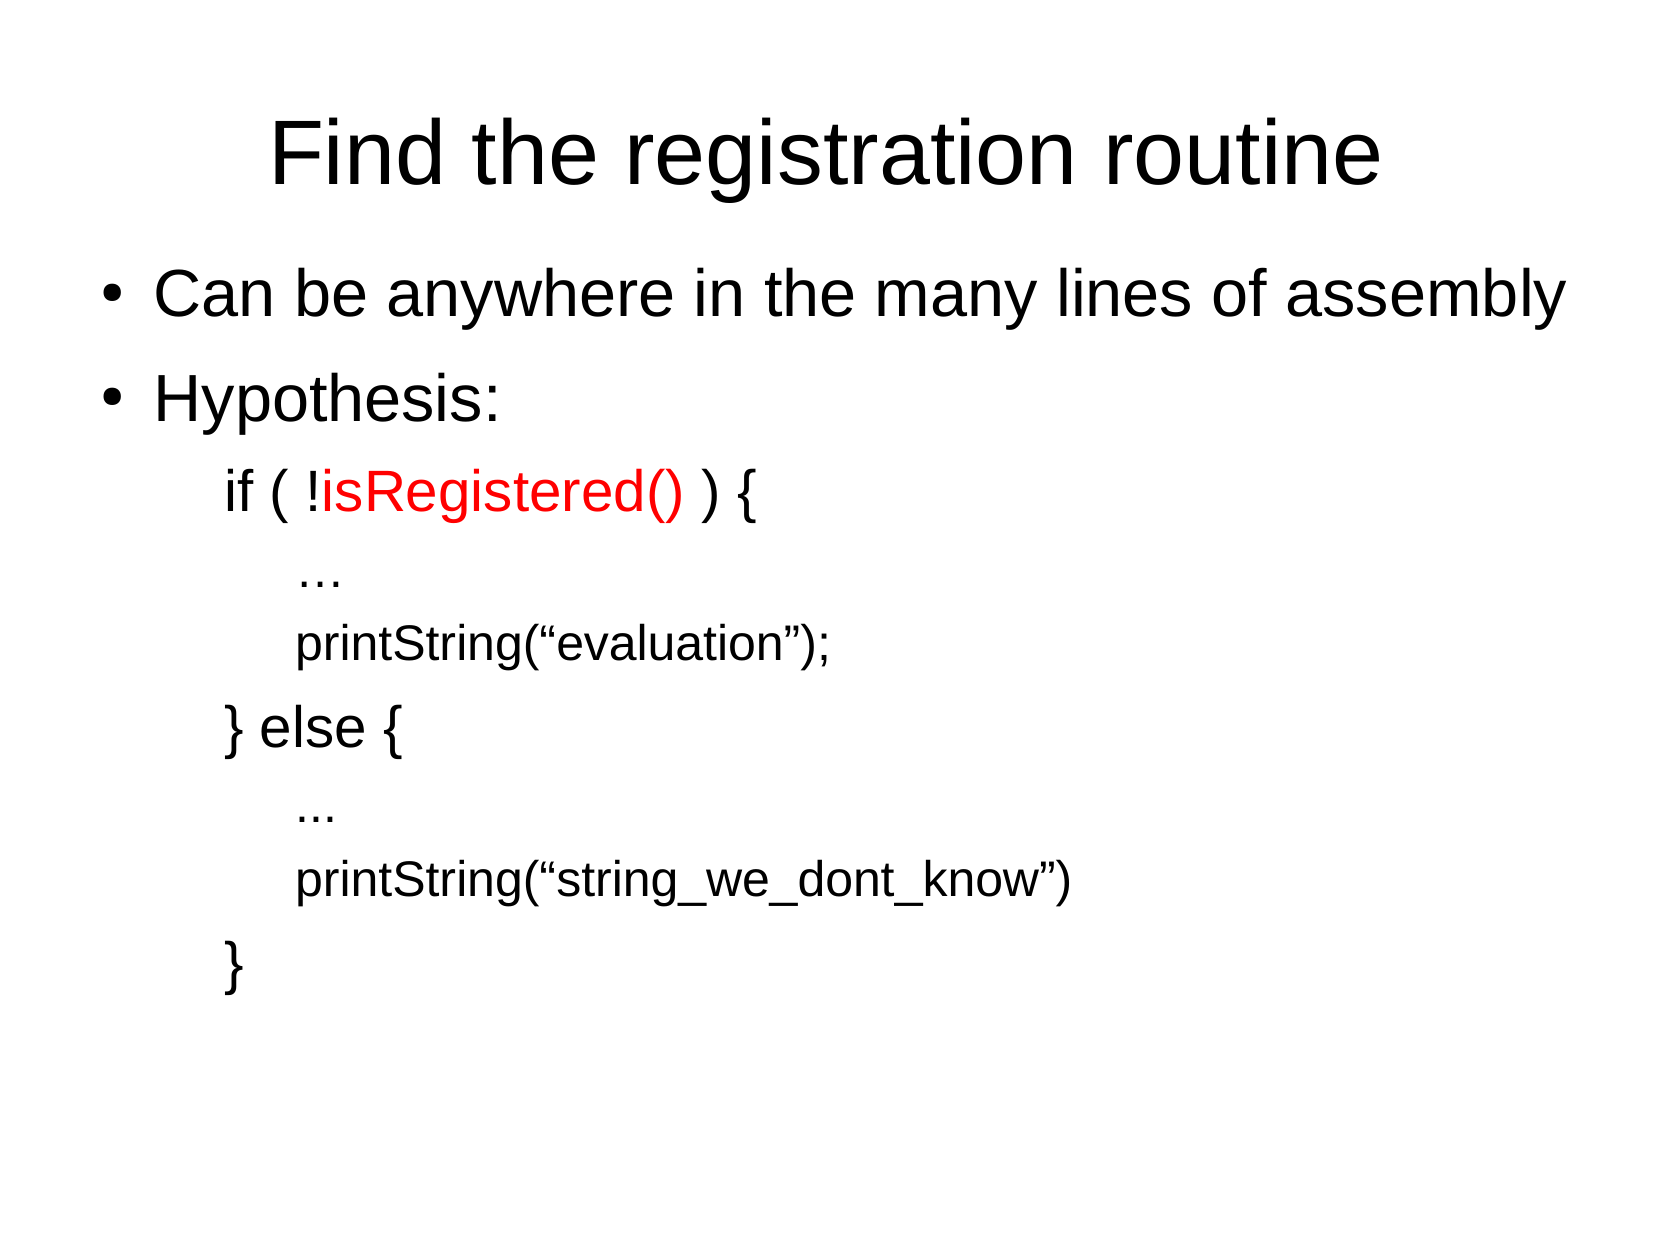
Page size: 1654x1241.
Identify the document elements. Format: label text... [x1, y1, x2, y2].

title Find the registration routine [82, 49, 1571, 256]
list Can be anywhere in the many lines of assembly Hypothesis: if ( !isRegistered() ) { … printString(“evaluation”); } else { ... printString(“string_we_dont_know”) } [82, 256, 1571, 1156]
